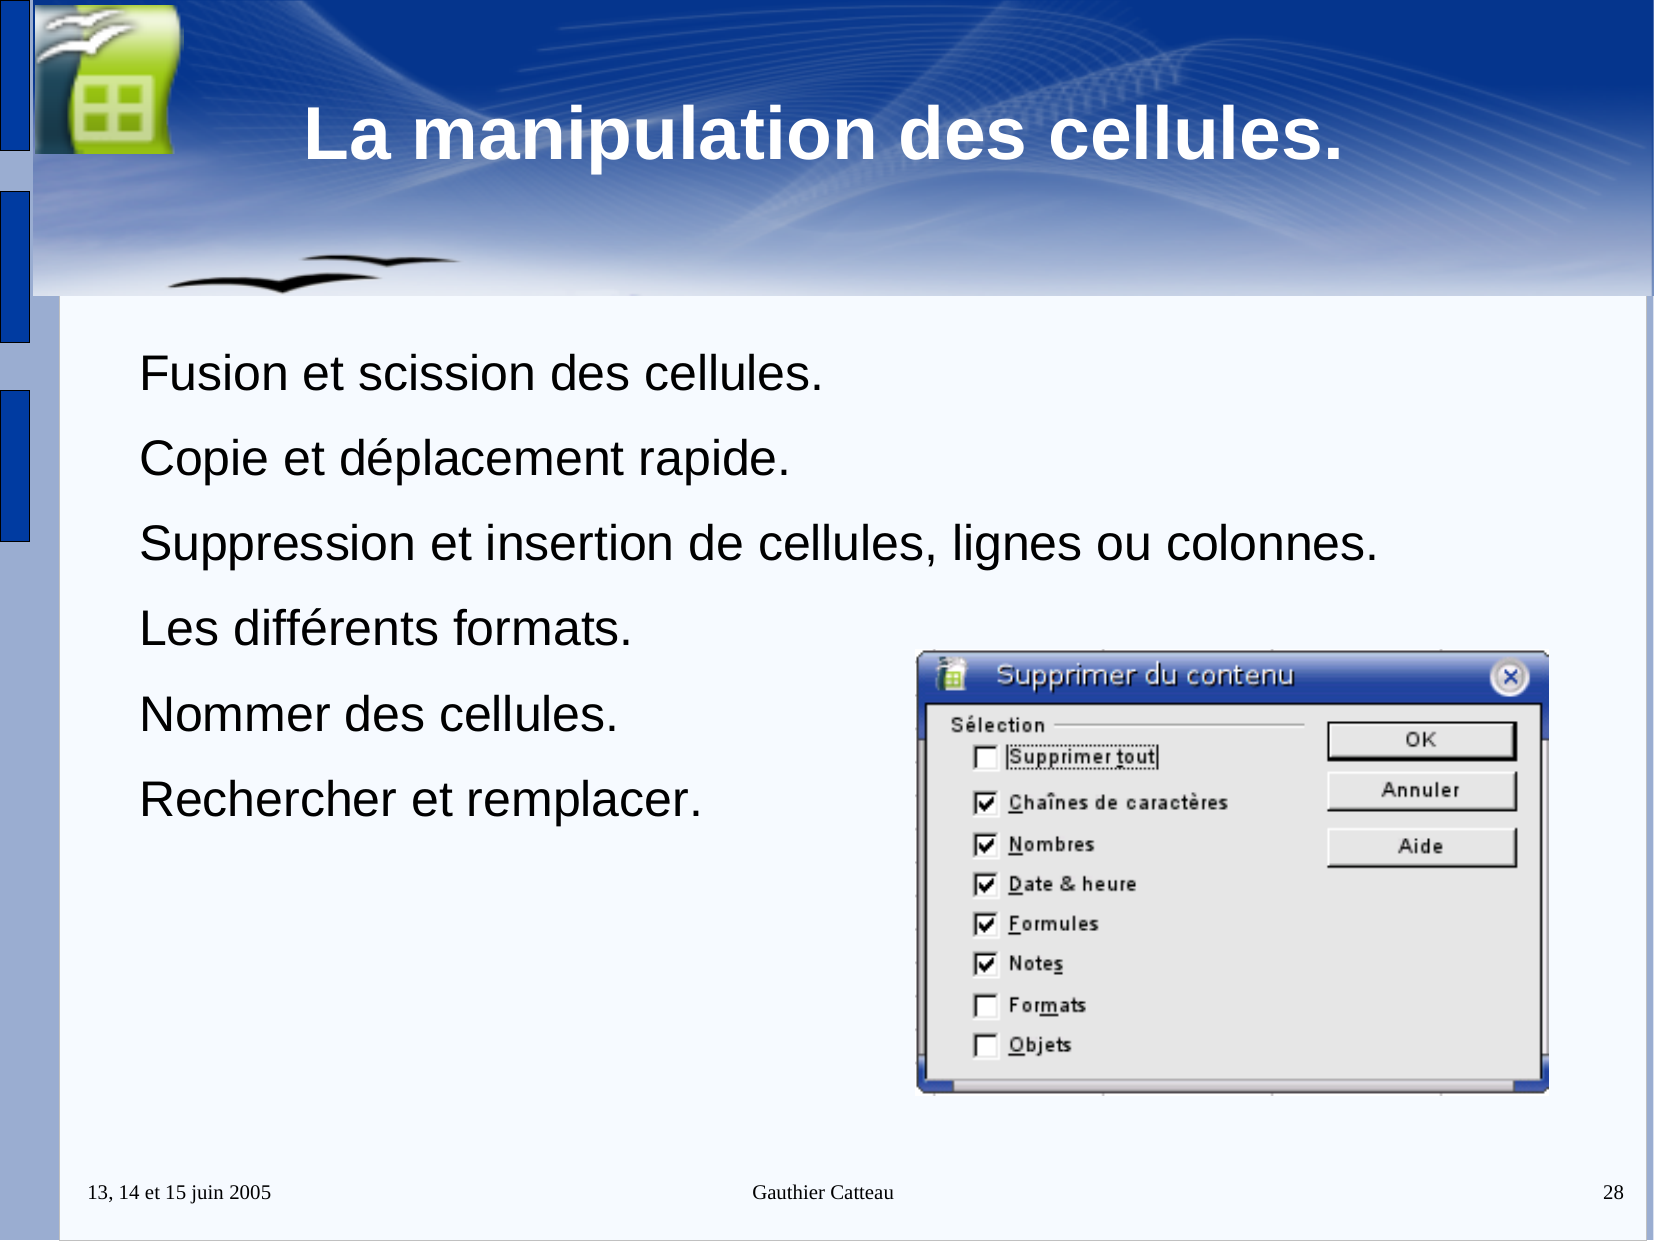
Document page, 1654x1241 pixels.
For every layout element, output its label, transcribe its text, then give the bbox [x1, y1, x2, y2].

picture [33, 0, 1654, 296]
title La manipulation des cellules. [118, 29, 1531, 237]
list Fusion et scission des cellules. Copie et déplacement rapide. Suppression et insertion de cellules, lignes ou colonnes. Les différents formats. Nommer des cellules. Rechercher et remplacer. [121, 344, 1534, 1127]
picture [915, 649, 1549, 1096]
